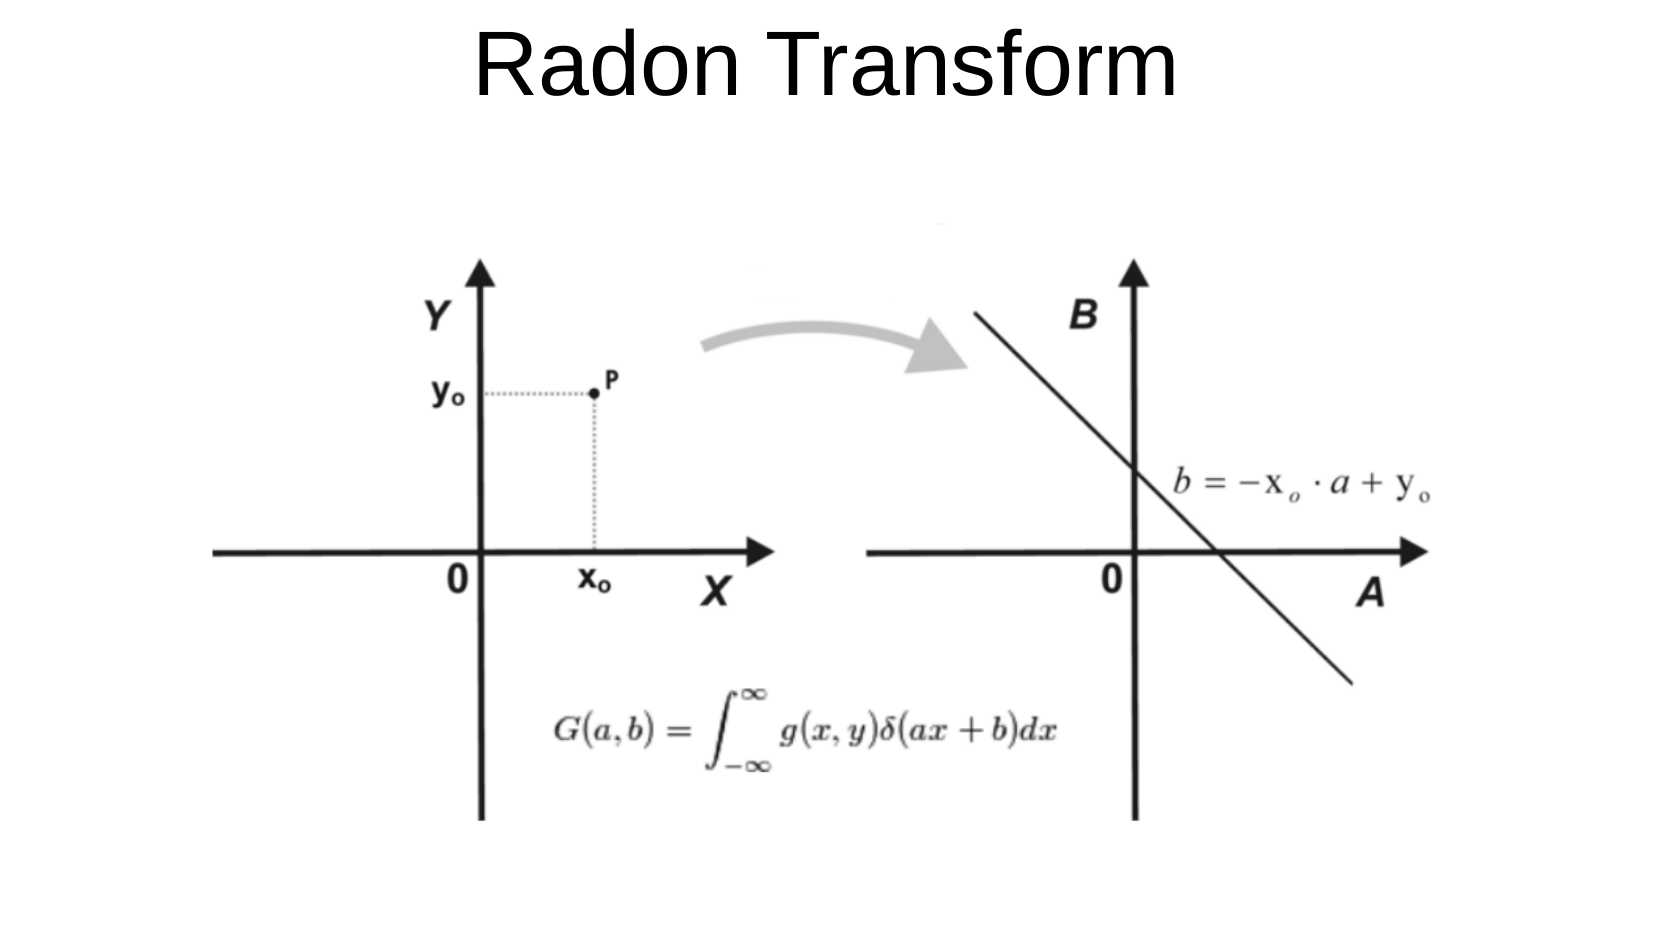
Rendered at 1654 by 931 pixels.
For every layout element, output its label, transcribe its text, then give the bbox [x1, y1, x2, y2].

picture [143, 192, 1463, 859]
title Radon Transform [82, 12, 1571, 218]
